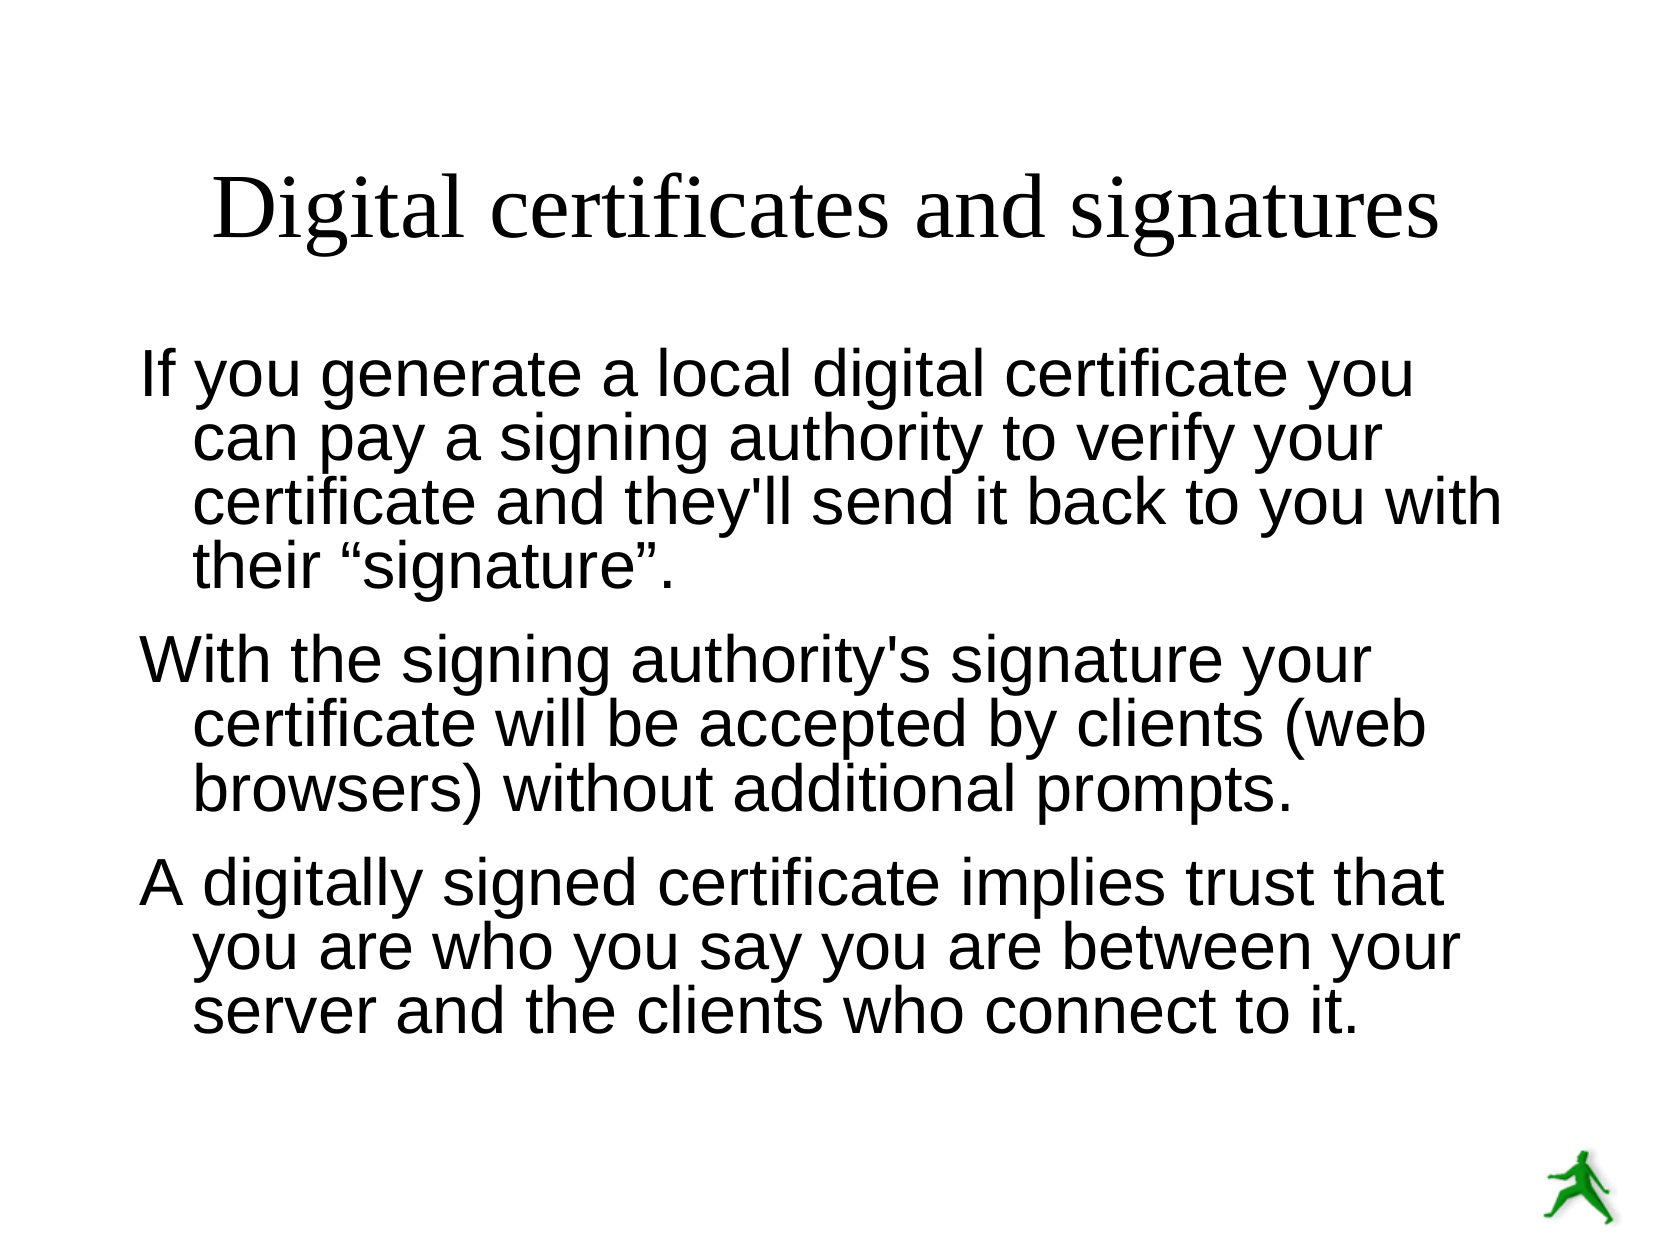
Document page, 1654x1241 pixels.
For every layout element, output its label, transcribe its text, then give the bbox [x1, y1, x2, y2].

list If you generate a local digital certificate you can pay a signing authority to verify your certificate and they'll send it back to you with their “signature”. With the signing authority's signature your certificate will be accepted by clients (web browsers) without additional prompts. A digitally signed certificate implies trust that you are who you say you are between your server and the clients who connect to it. [121, 344, 1534, 1213]
title Digital certificates and signatures [121, 102, 1534, 311]
picture [1541, 1135, 1634, 1227]
